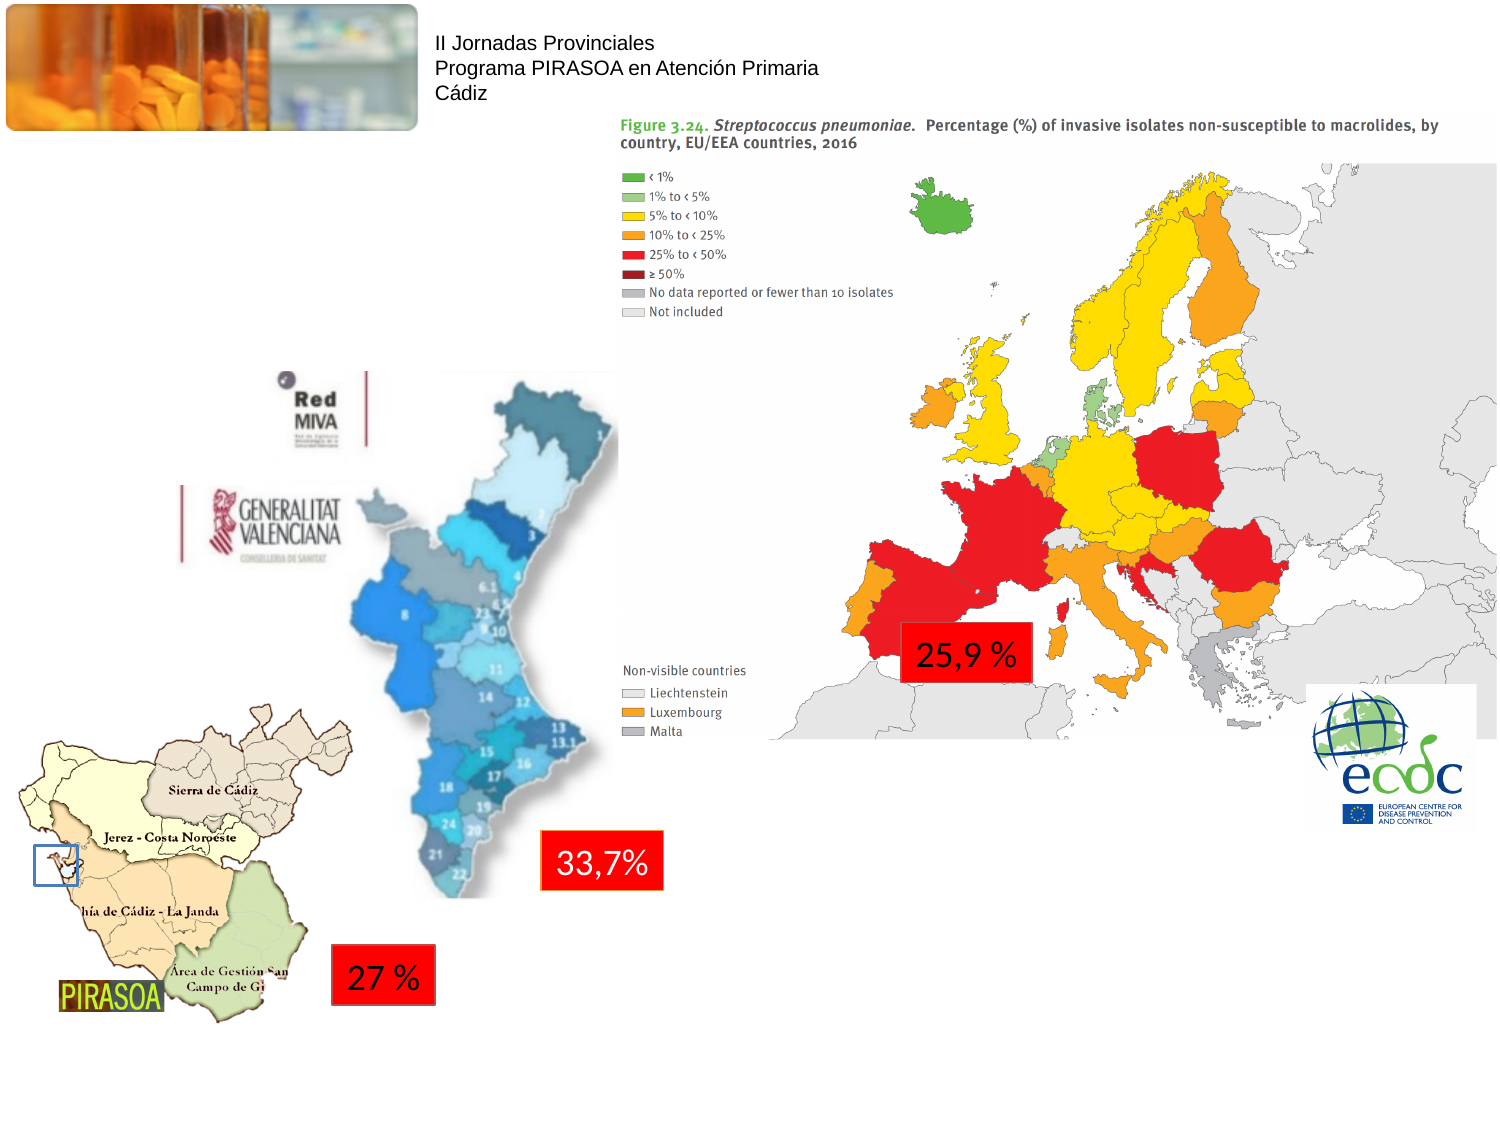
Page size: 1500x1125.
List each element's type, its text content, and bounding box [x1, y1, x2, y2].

text_box II Jornadas Provinciales Programa PIRASOA en Atención Primaria Cádiz [420, 22, 882, 112]
text_box 25,9 % [900, 622, 1032, 683]
text_box 27 % [332, 945, 436, 1006]
text_box 33,7% [540, 830, 664, 891]
picture [0, 112, 1497, 1034]
picture [5, 4, 420, 131]
